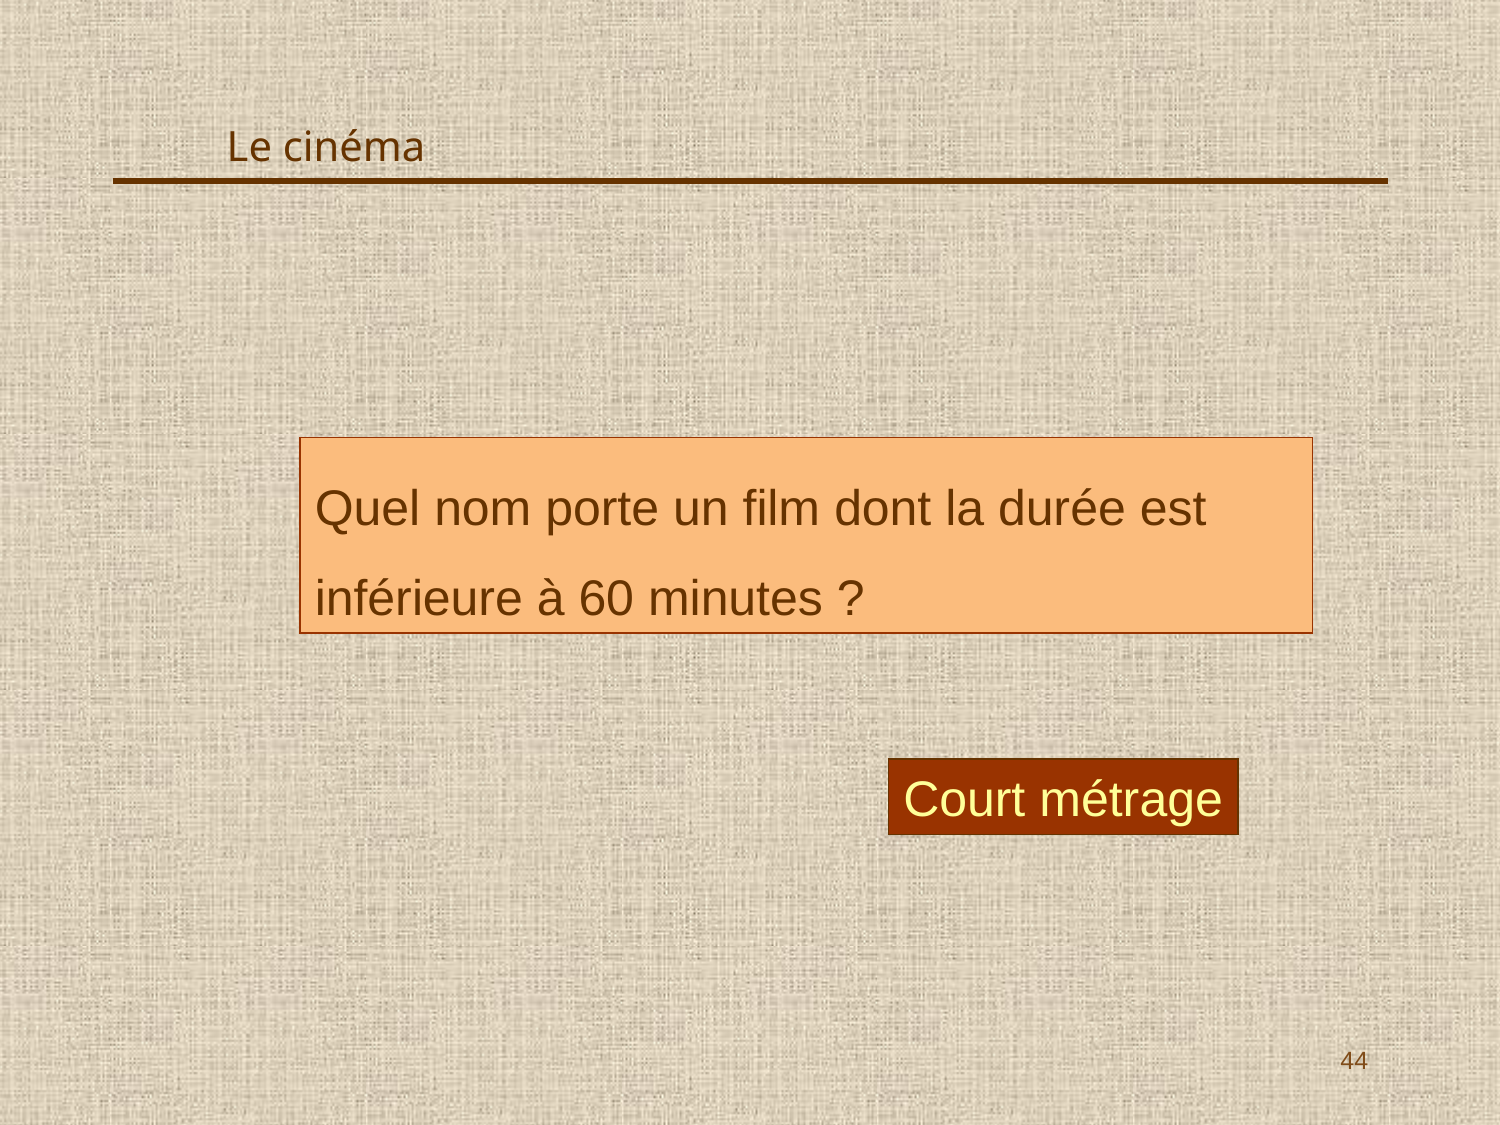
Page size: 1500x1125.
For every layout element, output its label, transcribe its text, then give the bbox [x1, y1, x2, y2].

text_box Court métrage [888, 759, 1238, 835]
picture [0, 0, 1500, 1125]
text_box Le cinéma [211, 112, 441, 178]
text_box Quel nom porte un film dont la durée est inférieure à 60 minutes ? [299, 437, 1313, 633]
